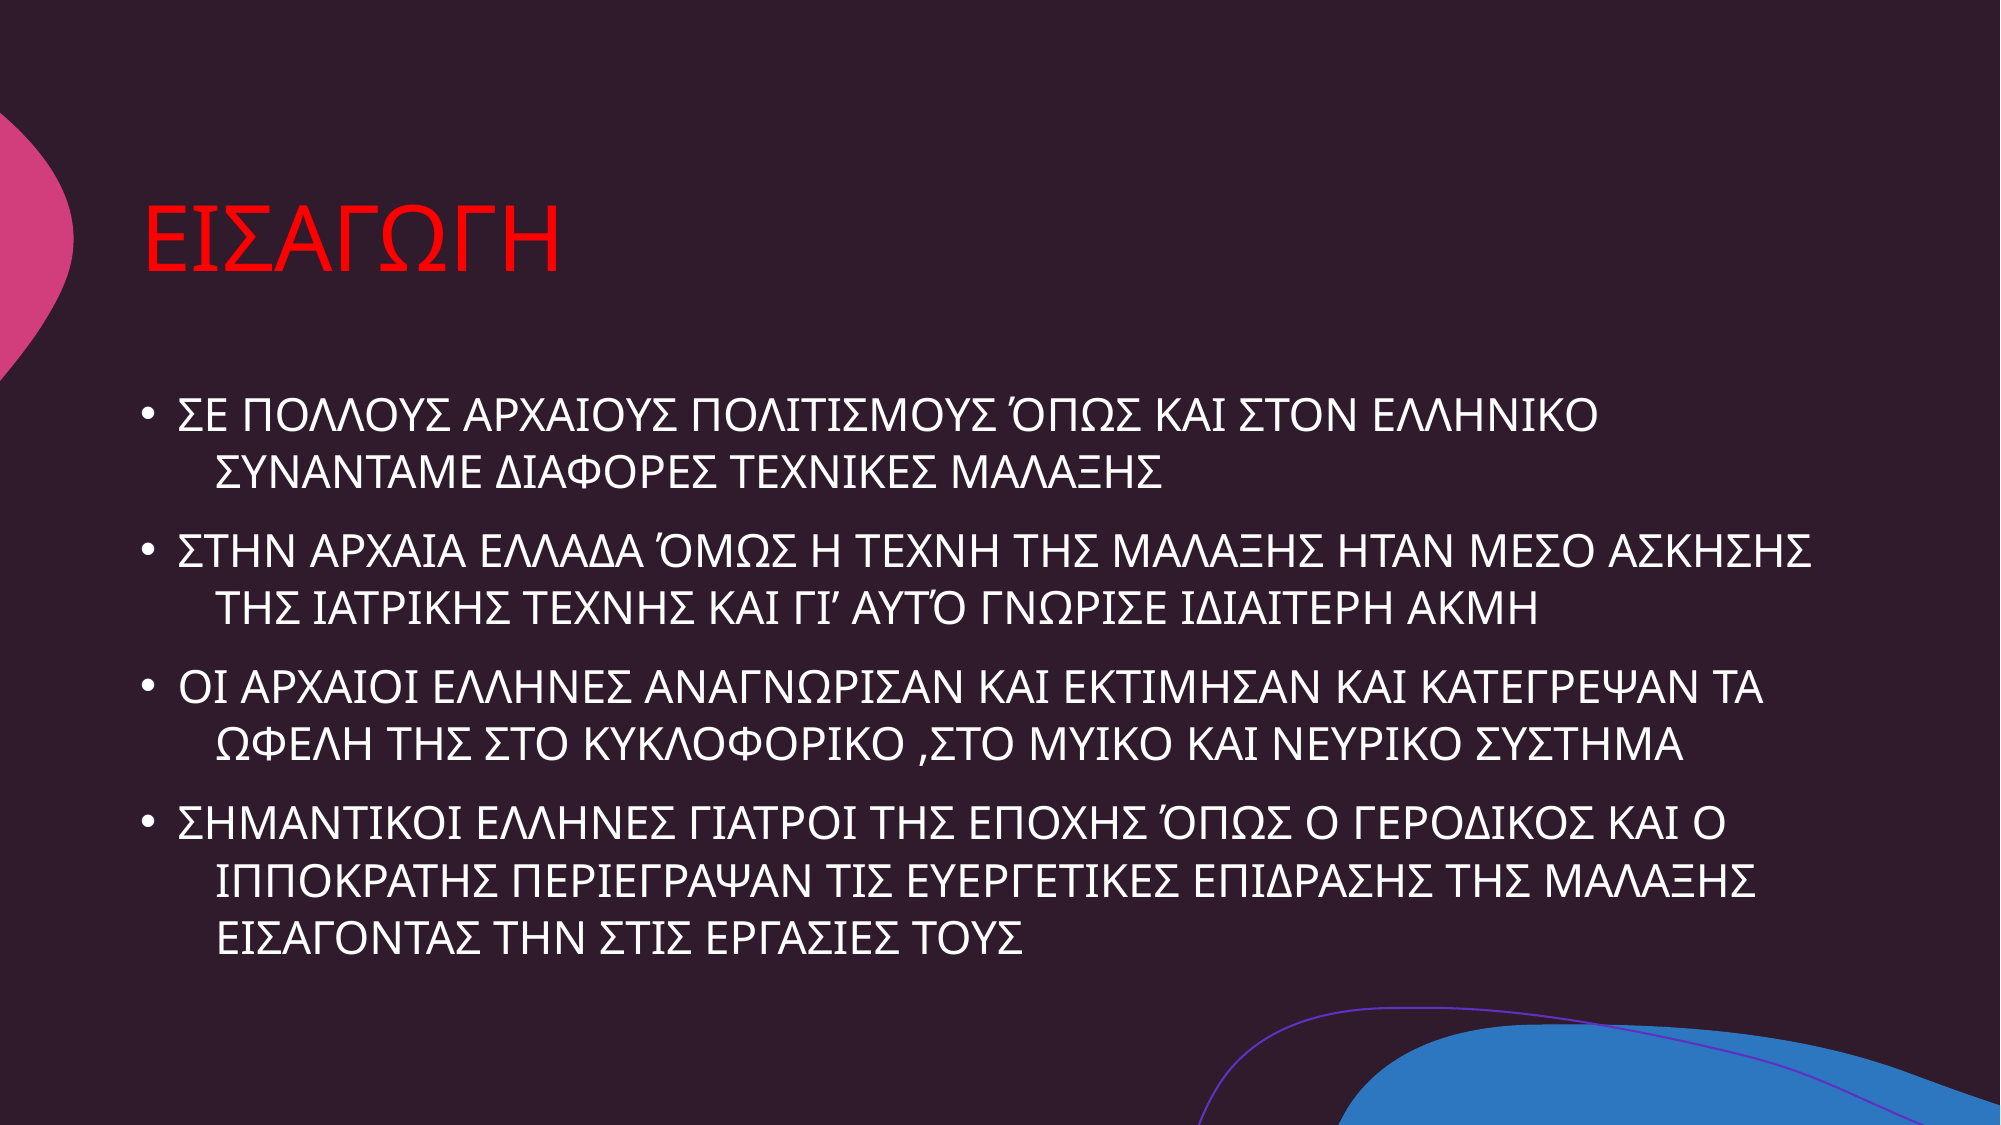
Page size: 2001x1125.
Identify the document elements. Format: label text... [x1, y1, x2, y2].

title ΕΙΣΑΓΩΓΗ [125, 157, 685, 327]
list ΣΕ ΠΟΛΛΟΥΣ ΑΡΧΑΙΟΥΣ ΠΟΛΙΤΙΣΜΟΥΣ ΌΠΩΣ ΚΑΙ ΣΤΟΝ ΕΛΛΗΝΙΚΟ ΣΥΝΑΝΤΑΜΕ ΔΙΑΦΟΡΕΣ ΤΕΧΝΙΚΕΣ ΜΑΛΑΞΗΣ ΣΤΗΝ ΑΡΧΑΙΑ ΕΛΛΑΔΑ ΌΜΩΣ Η ΤΕΧΝΗ ΤΗΣ ΜΑΛΑΞΗΣ ΗΤΑΝ ΜΕΣΟ ΑΣΚΗΣΗΣ ΤΗΣ ΙΑΤΡΙΚΗΣ ΤΕΧΝΗΣ ΚΑΙ ΓΙ’ ΑΥΤΌ ΓΝΩΡΙΣΕ ΙΔΙΑΙΤΕΡΗ ΑΚΜΗ ΟΙ ΑΡΧΑΙΟΙ ΕΛΛΗΝΕΣ ΑΝΑΓΝΩΡΙΣΑΝ ΚΑΙ ΕΚΤΙΜΗΣΑΝ ΚΑΙ ΚΑΤΕΓΡΕΨΑΝ ΤΑ ΩΦΕΛΗ ΤΗΣ ΣΤΟ ΚΥΚΛΟΦΟΡΙΚΟ ,ΣΤΟ ΜΥΙΚΟ ΚΑΙ ΝΕΥΡΙΚΟ ΣΥΣΤΗΜΑ ΣΗΜΑΝΤΙΚΟΙ ΕΛΛΗΝΕΣ ΓΙΑΤΡΟΙ ΤΗΣ ΕΠΟΧΗΣ ΌΠΩΣ Ο ΓΕΡΟΔΙΚΟΣ ΚΑΙ Ο ΙΠΠΟΚΡΑΤΗΣ ΠΕΡΙΕΓΡΑΨΑΝ ΤΙΣ ΕΥΕΡΓΕΤΙΚΕΣ ΕΠΙΔΡΑΣΗΣ ΤΗΣ ΜΑΛΑΞΗΣ ΕΙΣΑΓΟΝΤΑΣ ΤΗΝ ΣΤΙΣ ΕΡΓΑΣΙΕΣ ΤΟΥΣ [125, 375, 1876, 1002]
